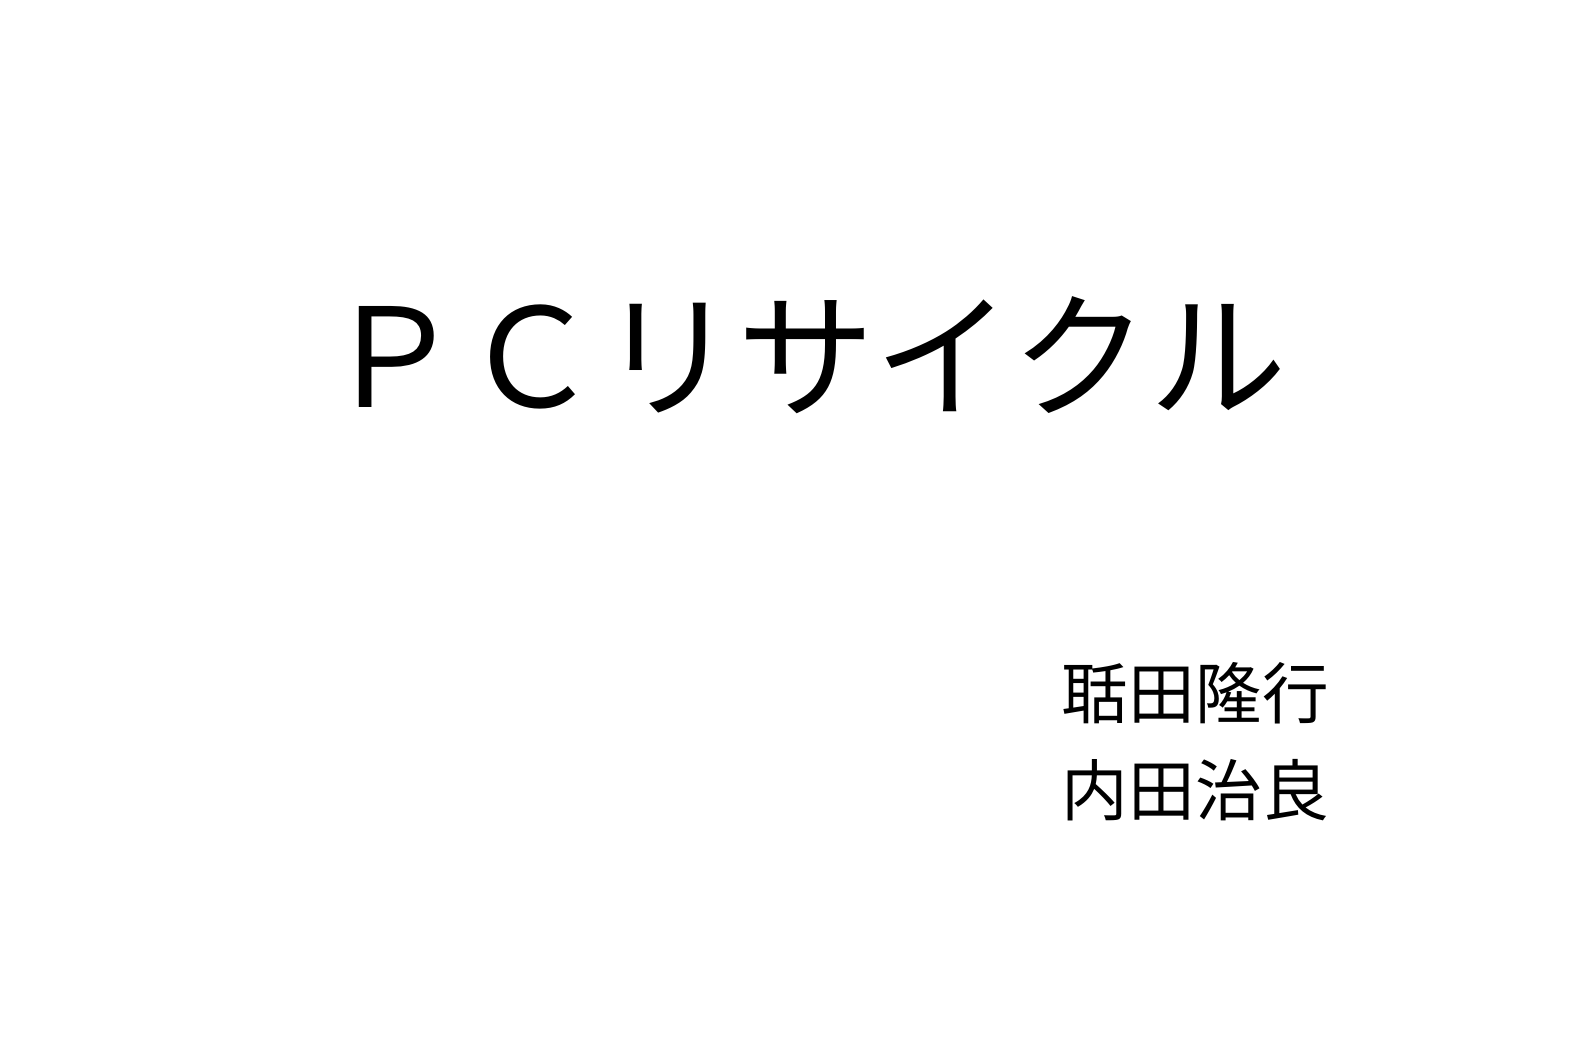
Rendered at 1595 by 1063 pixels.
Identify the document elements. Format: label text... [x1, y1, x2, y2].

subtitle 聒田隆行 内田治良 [79, 652, 1329, 973]
title ＰＣリサイクル [88, 264, 1524, 430]
